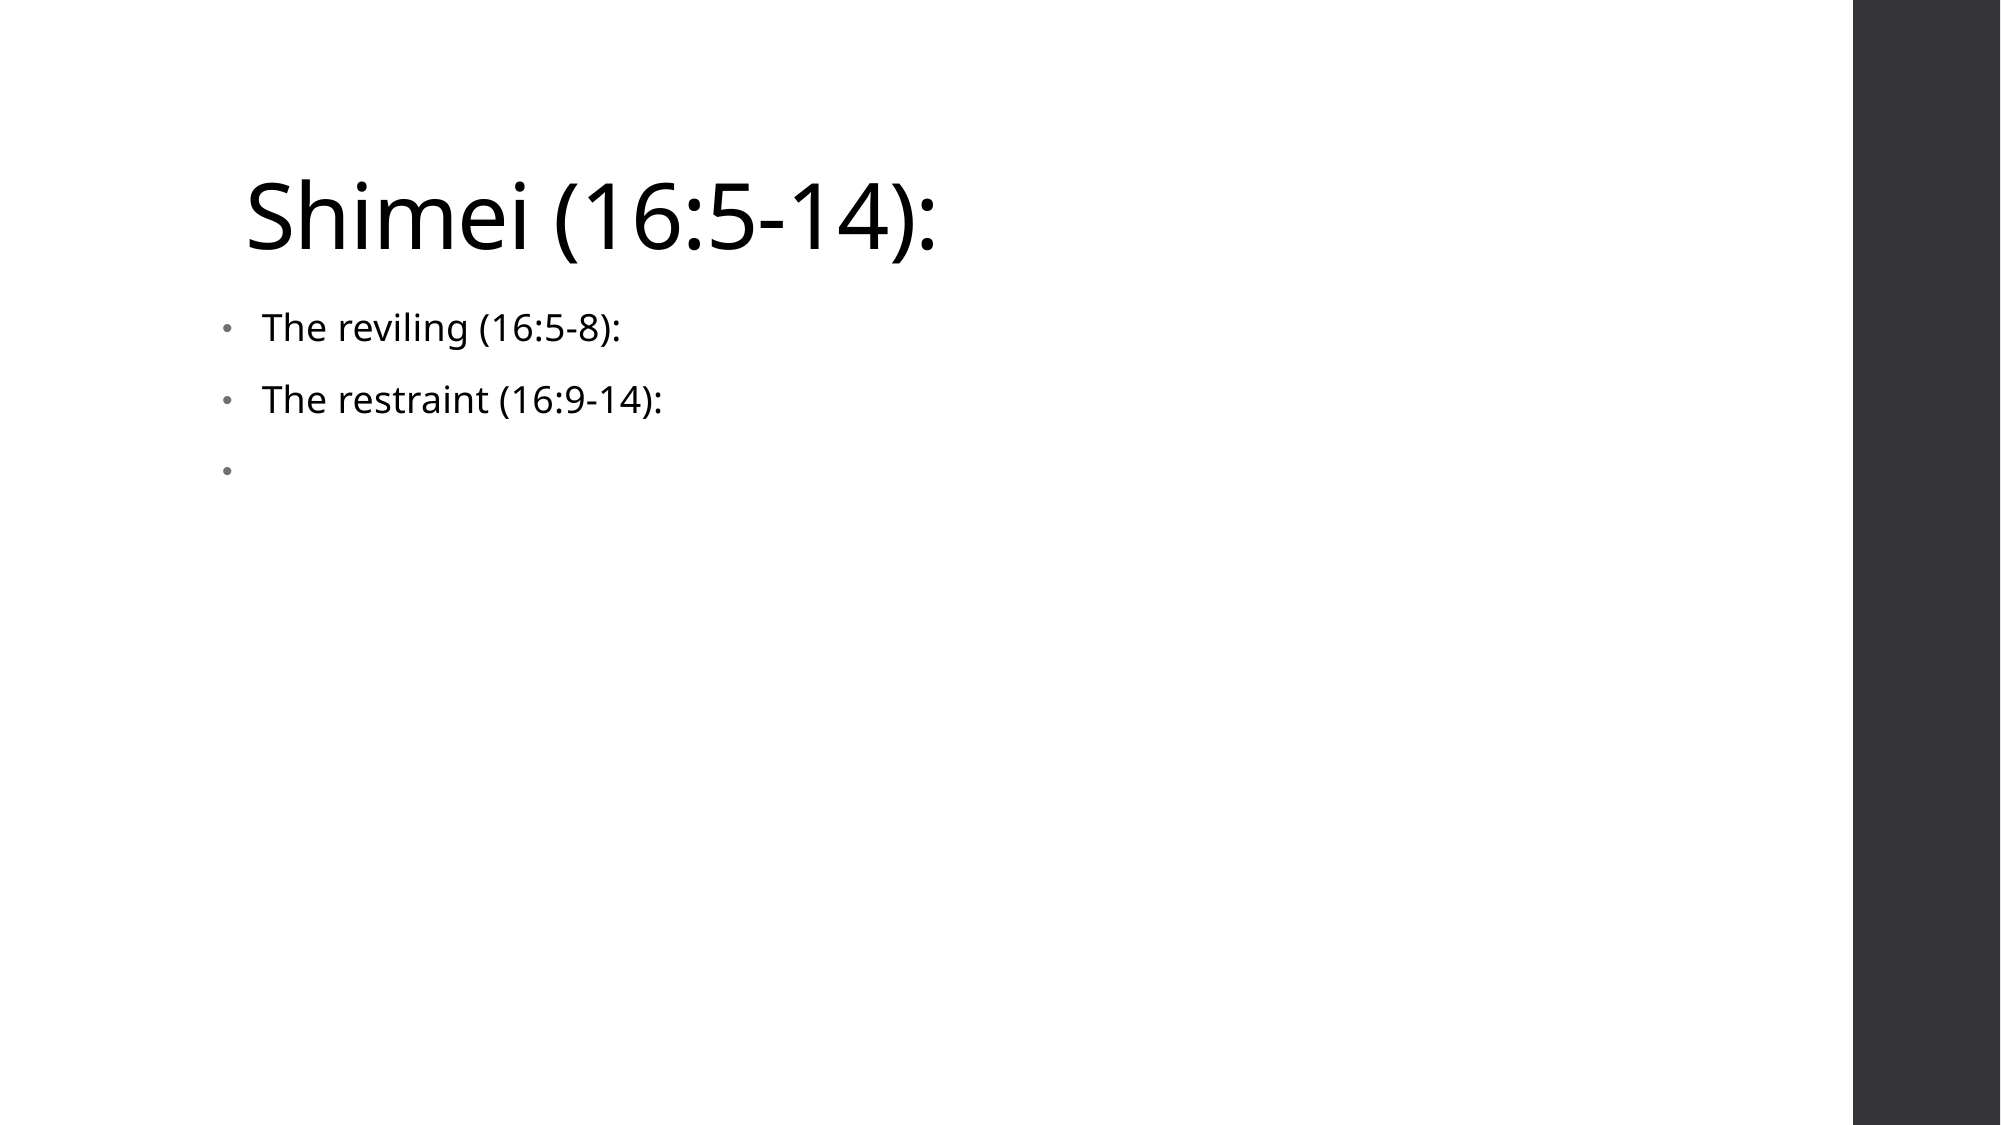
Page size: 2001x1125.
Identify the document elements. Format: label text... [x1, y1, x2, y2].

list The reviling (16:5-8): The restraint (16:9-14): [206, 299, 1617, 1014]
title Shimei (16:5-14): [206, 60, 1797, 278]
